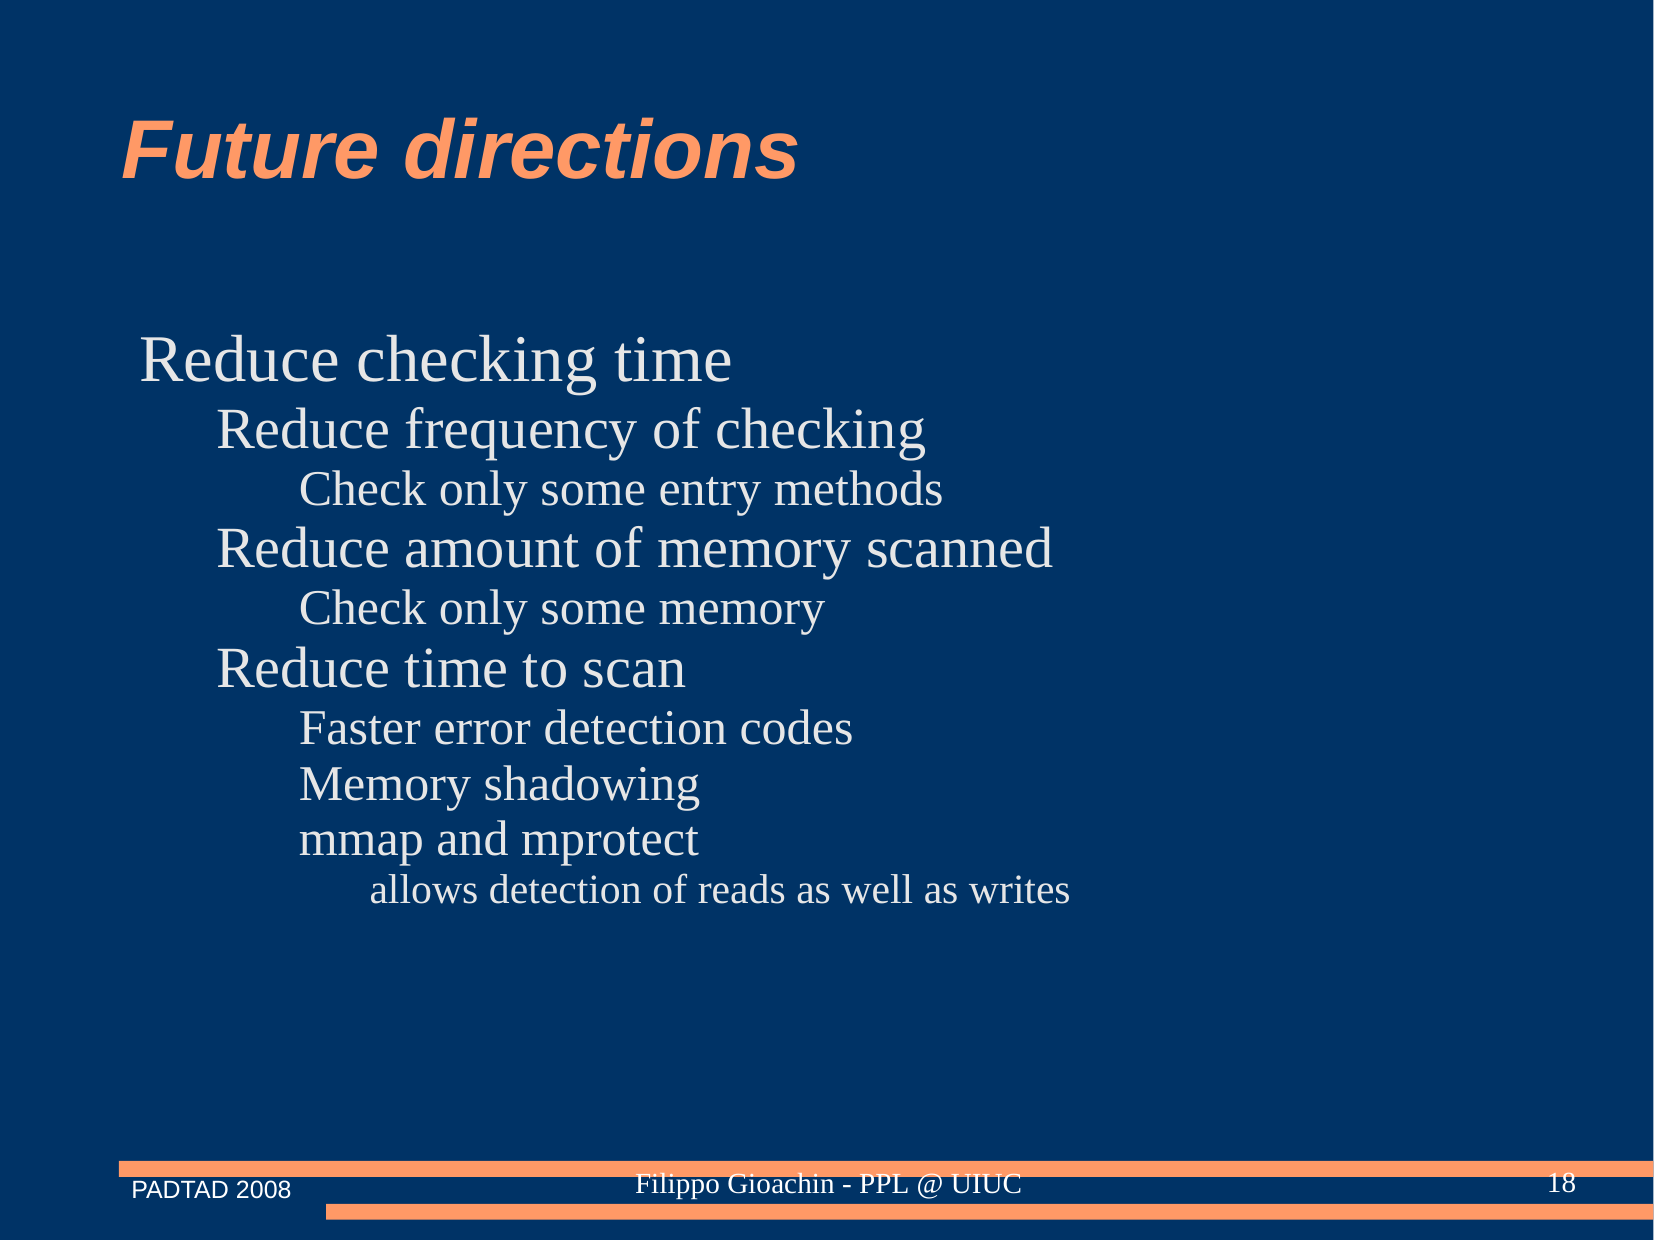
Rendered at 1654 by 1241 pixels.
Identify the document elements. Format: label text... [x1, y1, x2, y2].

title Future directions [121, 46, 1534, 254]
list Reduce checking time Reduce frequency of checking Check only some entry methods Reduce amount of memory scanned Check only some memory Reduce time to scan Faster error detection codes Memory shadowing mmap and mprotect allows detection of reads as well as writes [121, 322, 1561, 1133]
